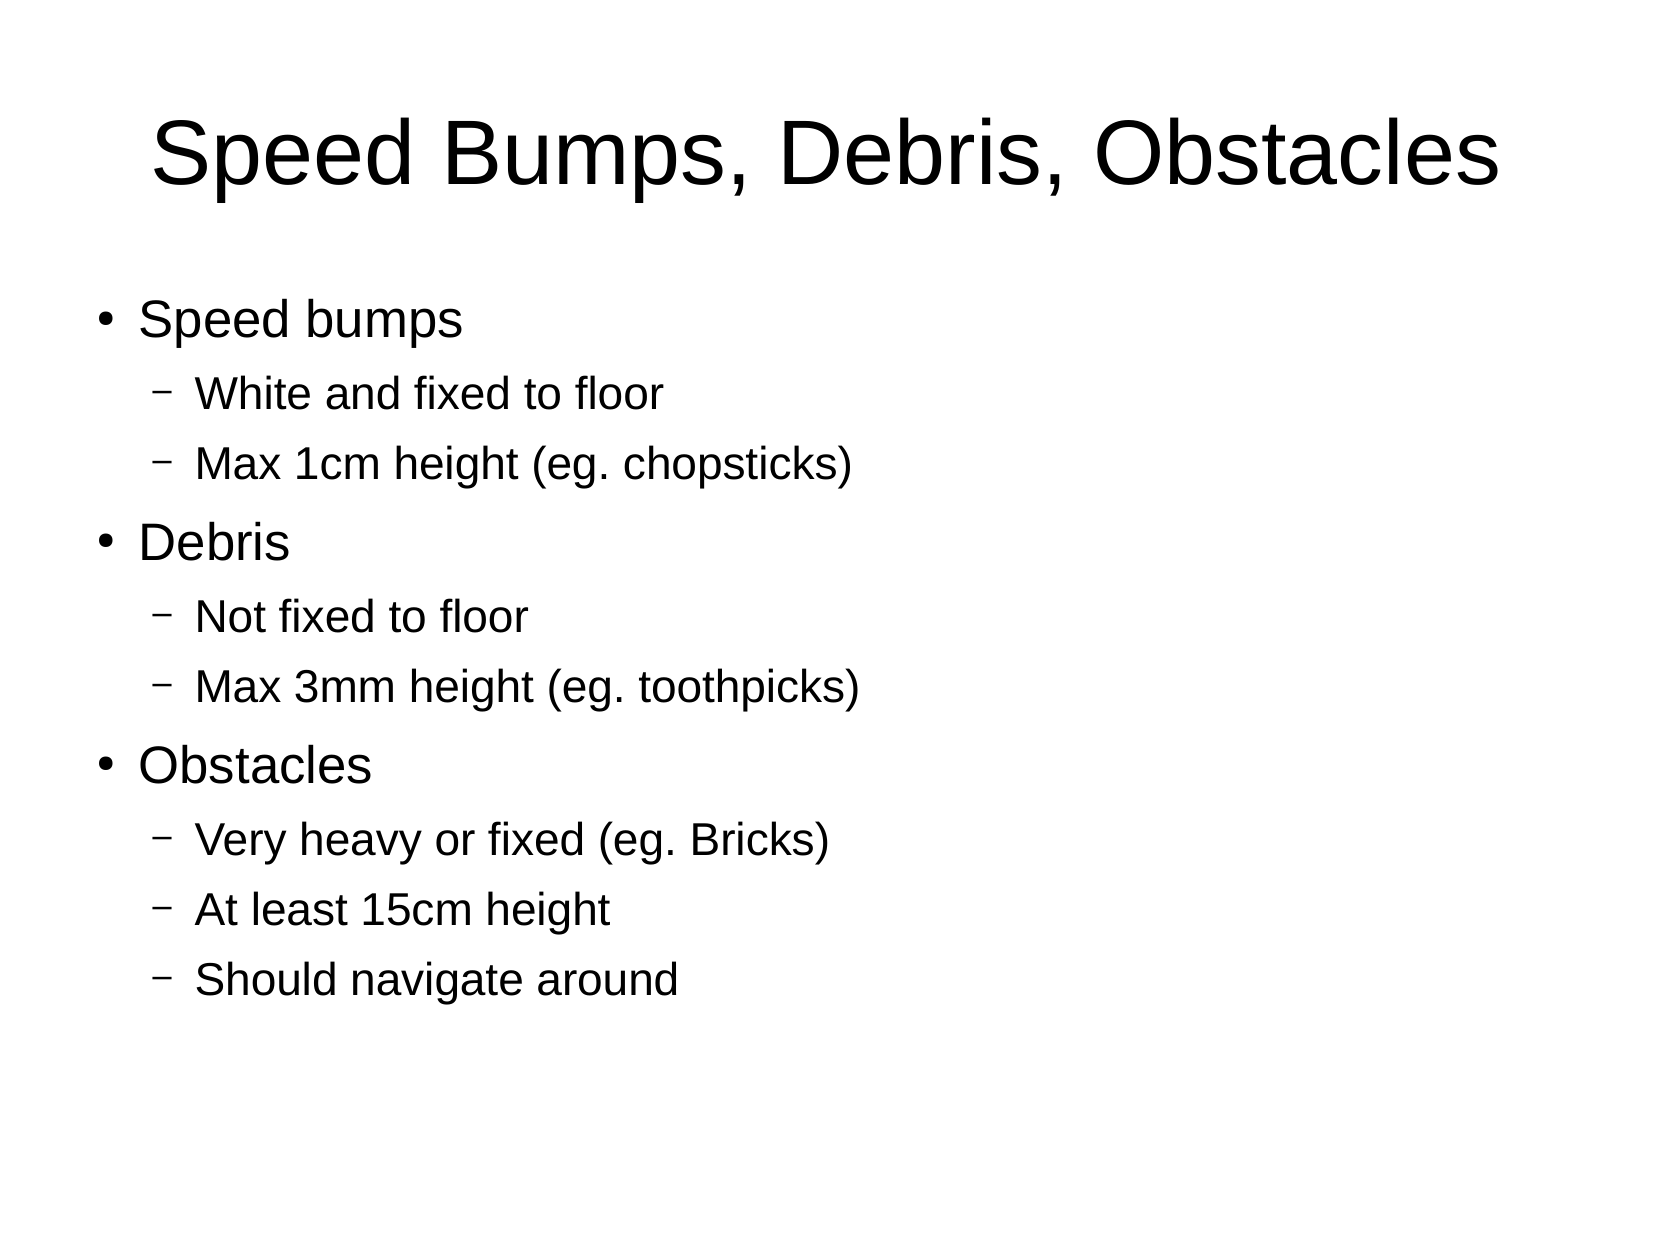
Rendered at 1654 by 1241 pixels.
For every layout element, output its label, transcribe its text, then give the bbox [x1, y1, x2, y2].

list Speed bumps White and fixed to floor Max 1cm height (eg. chopsticks) Debris Not fixed to floor Max 3mm height (eg. toothpicks) Obstacles Very heavy or fixed (eg. Bricks) At least 15cm height Should navigate around [82, 290, 1571, 1010]
title Speed Bumps, Debris, Obstacles [82, 49, 1571, 257]
